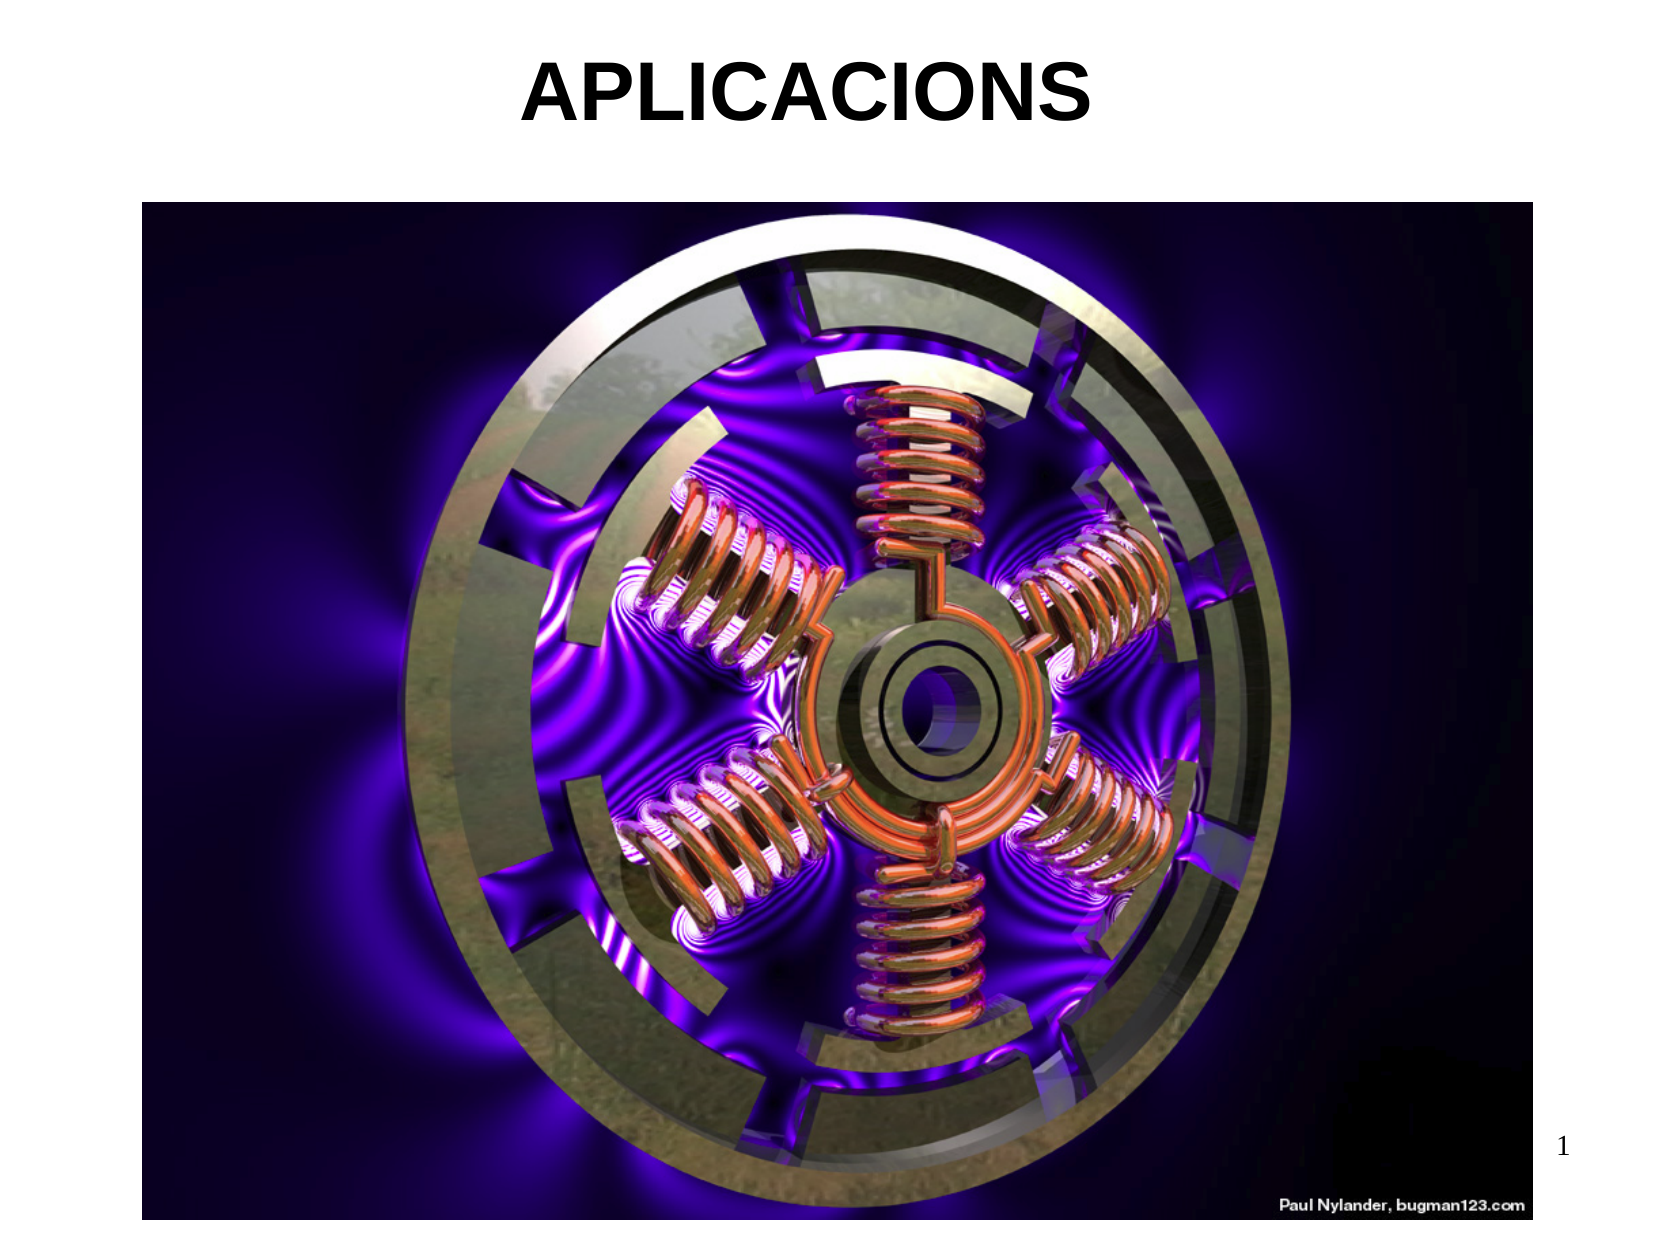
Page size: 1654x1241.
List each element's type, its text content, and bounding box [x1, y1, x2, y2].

text_box APLICACIONS [505, 37, 1181, 146]
picture [142, 202, 1533, 1220]
